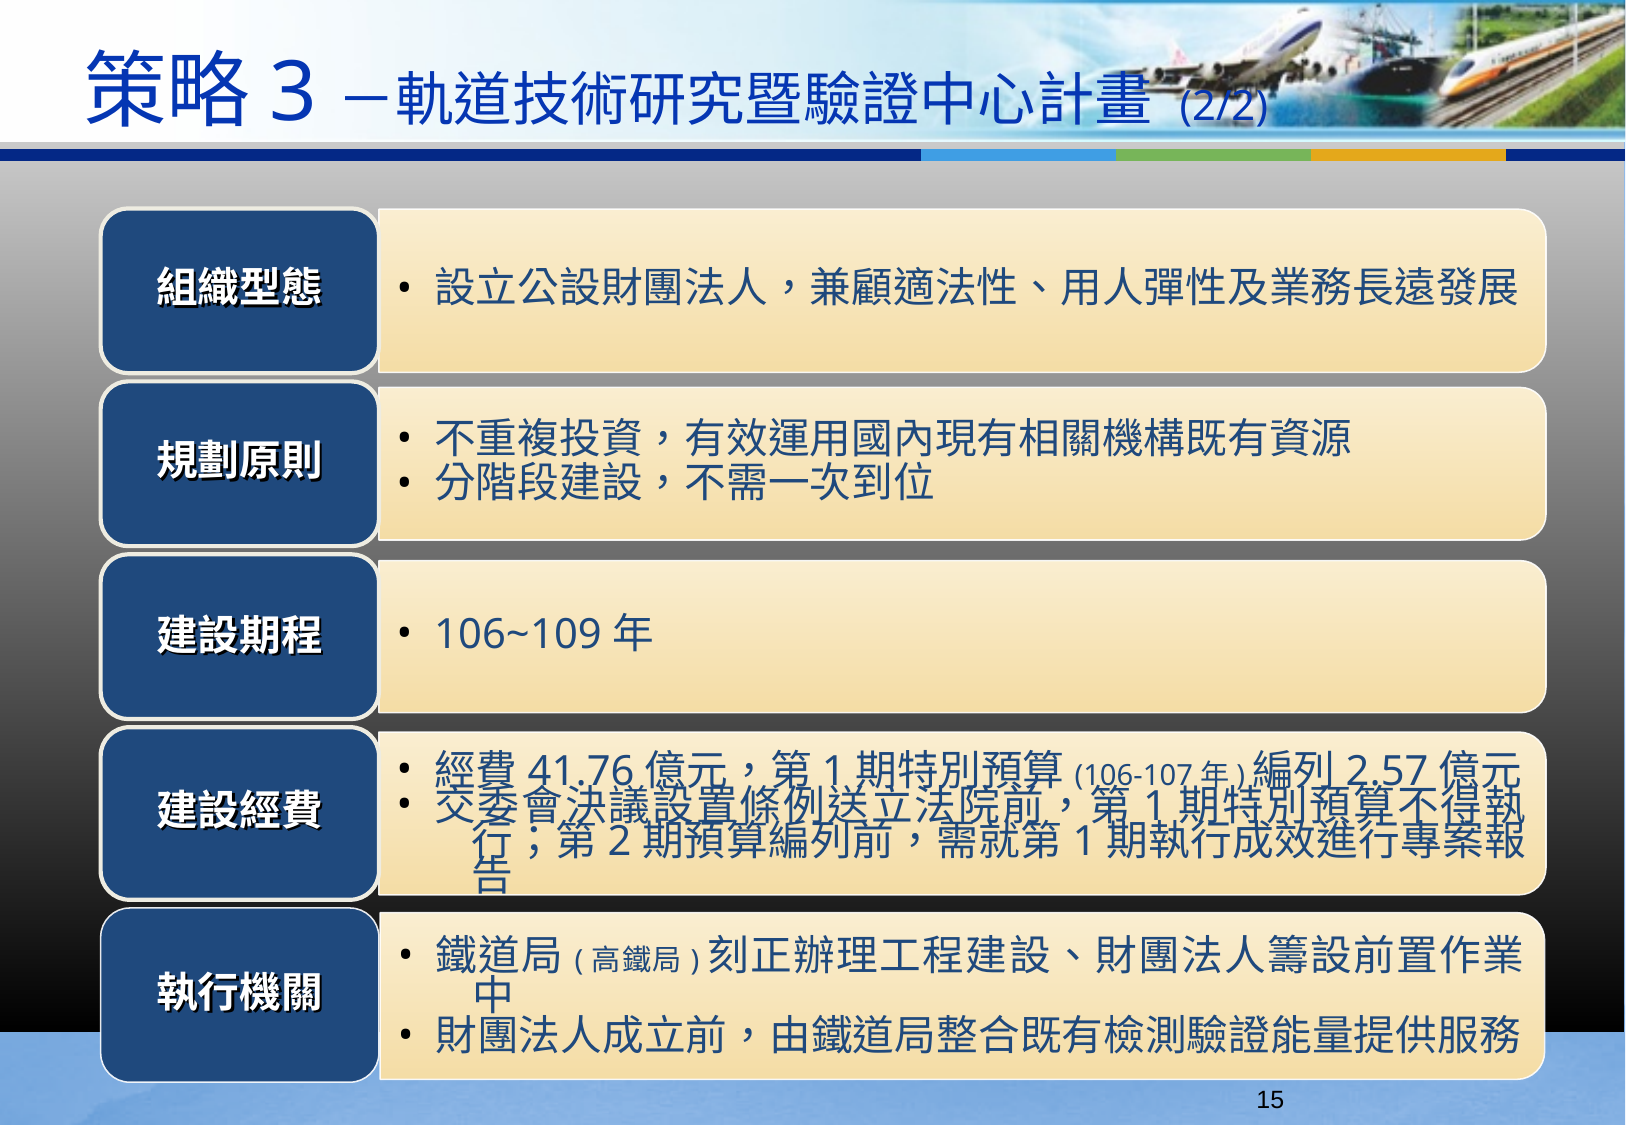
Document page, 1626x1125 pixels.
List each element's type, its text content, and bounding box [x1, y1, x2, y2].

text_box 鐵道局(高鐵局)刻正辦理工程建設、財團法人籌設前置作業中 財團法人成立前，由鐵道局整合既有檢測驗證能量提供服務 [380, 912, 1545, 1080]
title 策略3－軌道技術研究暨驗證中心計畫 (2/2) [68, 19, 1593, 155]
text_box 執行機關 [100, 907, 379, 1083]
text_box 不重複投資，有效運用國內現有相關機構既有資源 分階段建設，不需一次到位 [378, 387, 1547, 540]
text_box 經費41.76億元，第1期特別預算(106-107年)編列2.57億元 交委會決議設置條例送立法院前，第1期特別預算不得執行；第2期預算編列前，需就第1期執行成效進行專案報告 [378, 732, 1547, 895]
text_box 建設經費 [100, 727, 380, 900]
text_box 15 [1241, 1071, 1621, 1125]
text_box 組織型態 [100, 208, 380, 374]
text_box 106~109年 [378, 560, 1547, 713]
text_box 規劃原則 [100, 381, 380, 547]
text_box 設立公設財團法人，兼顧適法性、用人彈性及業務長遠發展 [378, 209, 1547, 373]
text_box 建設期程 [100, 554, 380, 720]
